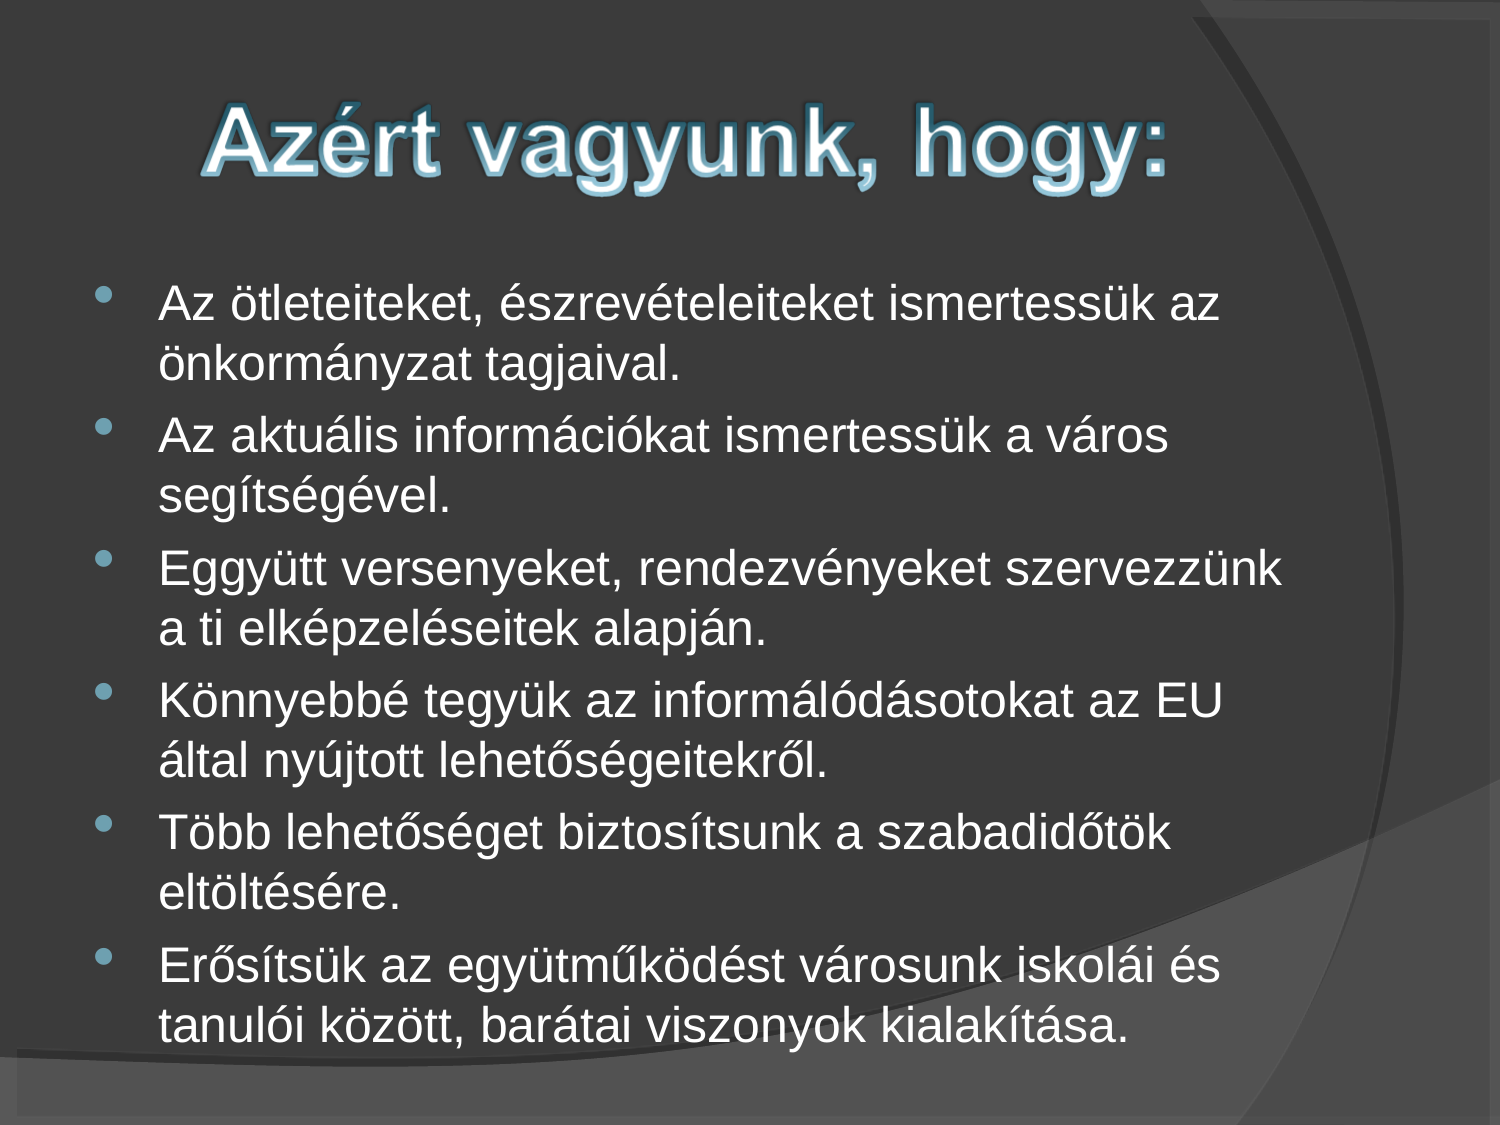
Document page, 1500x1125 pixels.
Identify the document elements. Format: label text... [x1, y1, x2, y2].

text_box Az ötleteiteket, észrevételeiteket ismertessük az önkormányzat tagjaival. Az aktuális információkat ismertessük a város segítségével. Eggyütt versenyeket, rendezvényeket szervezzünk a ti elképzeléseitek alapján. Könnyebbé tegyük az informálódásotokat az EU által nyújtott lehetőségeitekről. Több lehetőséget biztosítsunk a szabadidőtök eltöltésére. Erősítsük az együtműködést városunk iskolái és tanulói között, barátai viszonyok kialakítása. [74, 262, 1300, 1061]
picture [73, 43, 1301, 234]
